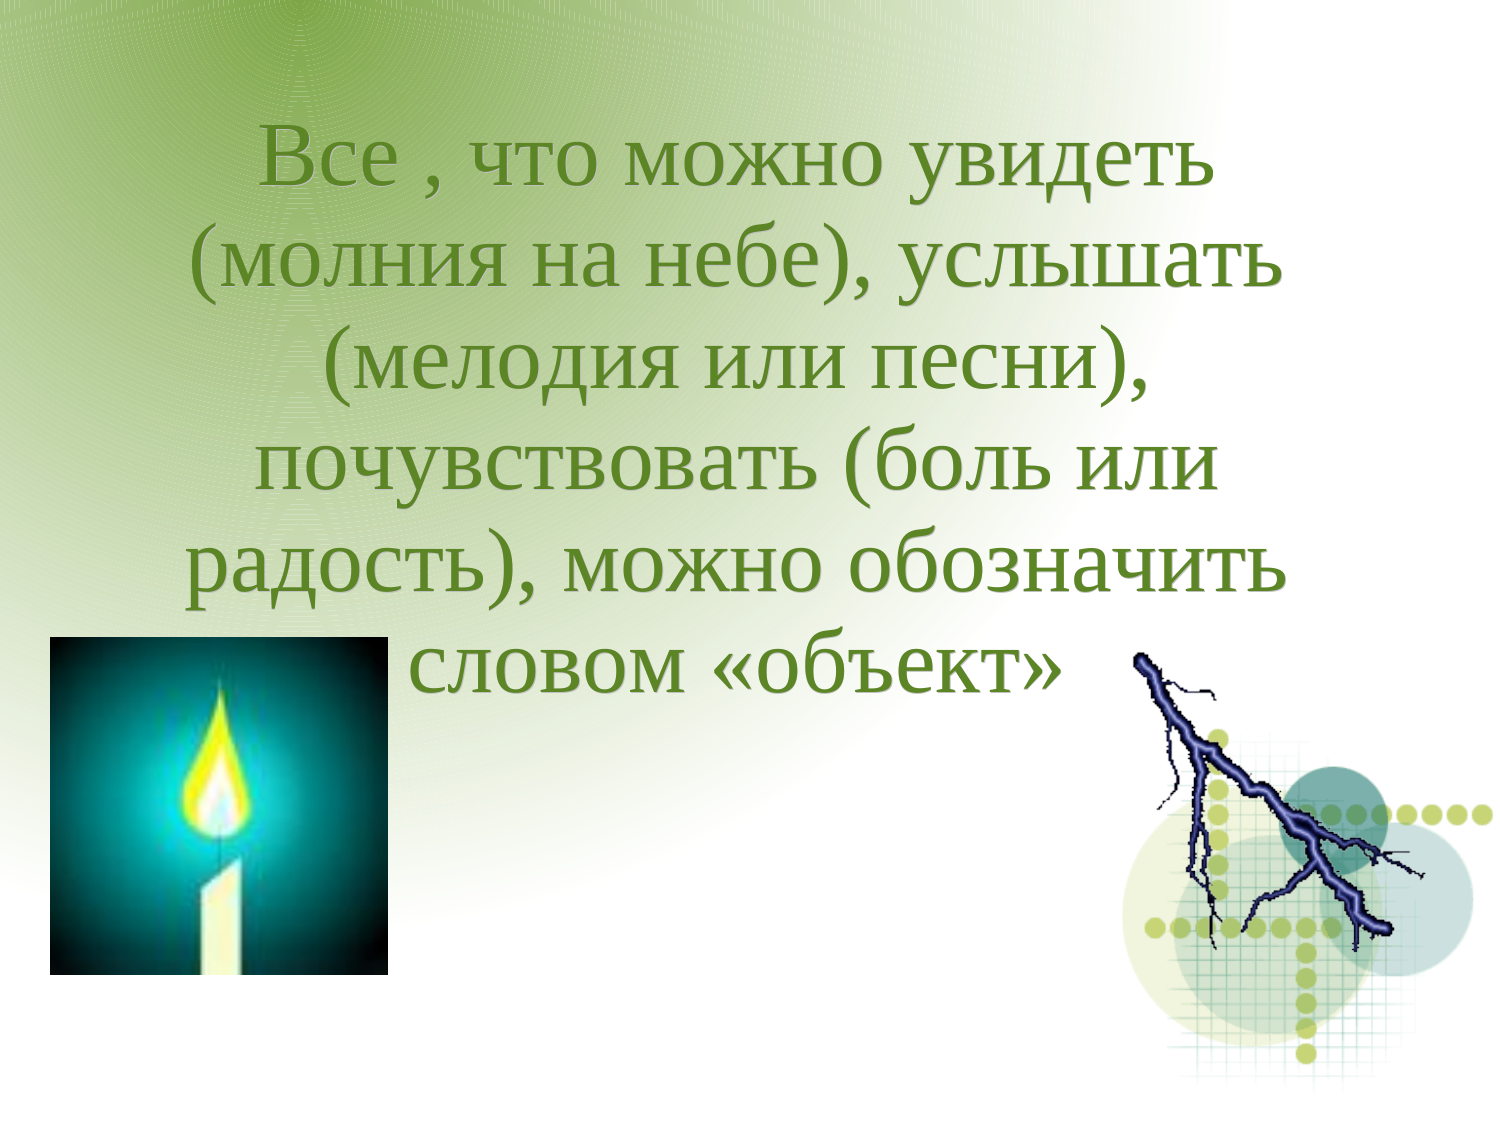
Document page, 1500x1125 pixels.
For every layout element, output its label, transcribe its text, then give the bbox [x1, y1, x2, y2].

title Все , что можно увидеть (молния на небе), услышать (мелодия или песни), почувствовать (боль или радость), можно обозначить словом «объект» [99, 37, 1375, 822]
picture [50, 637, 388, 976]
picture [1110, 637, 1500, 1098]
